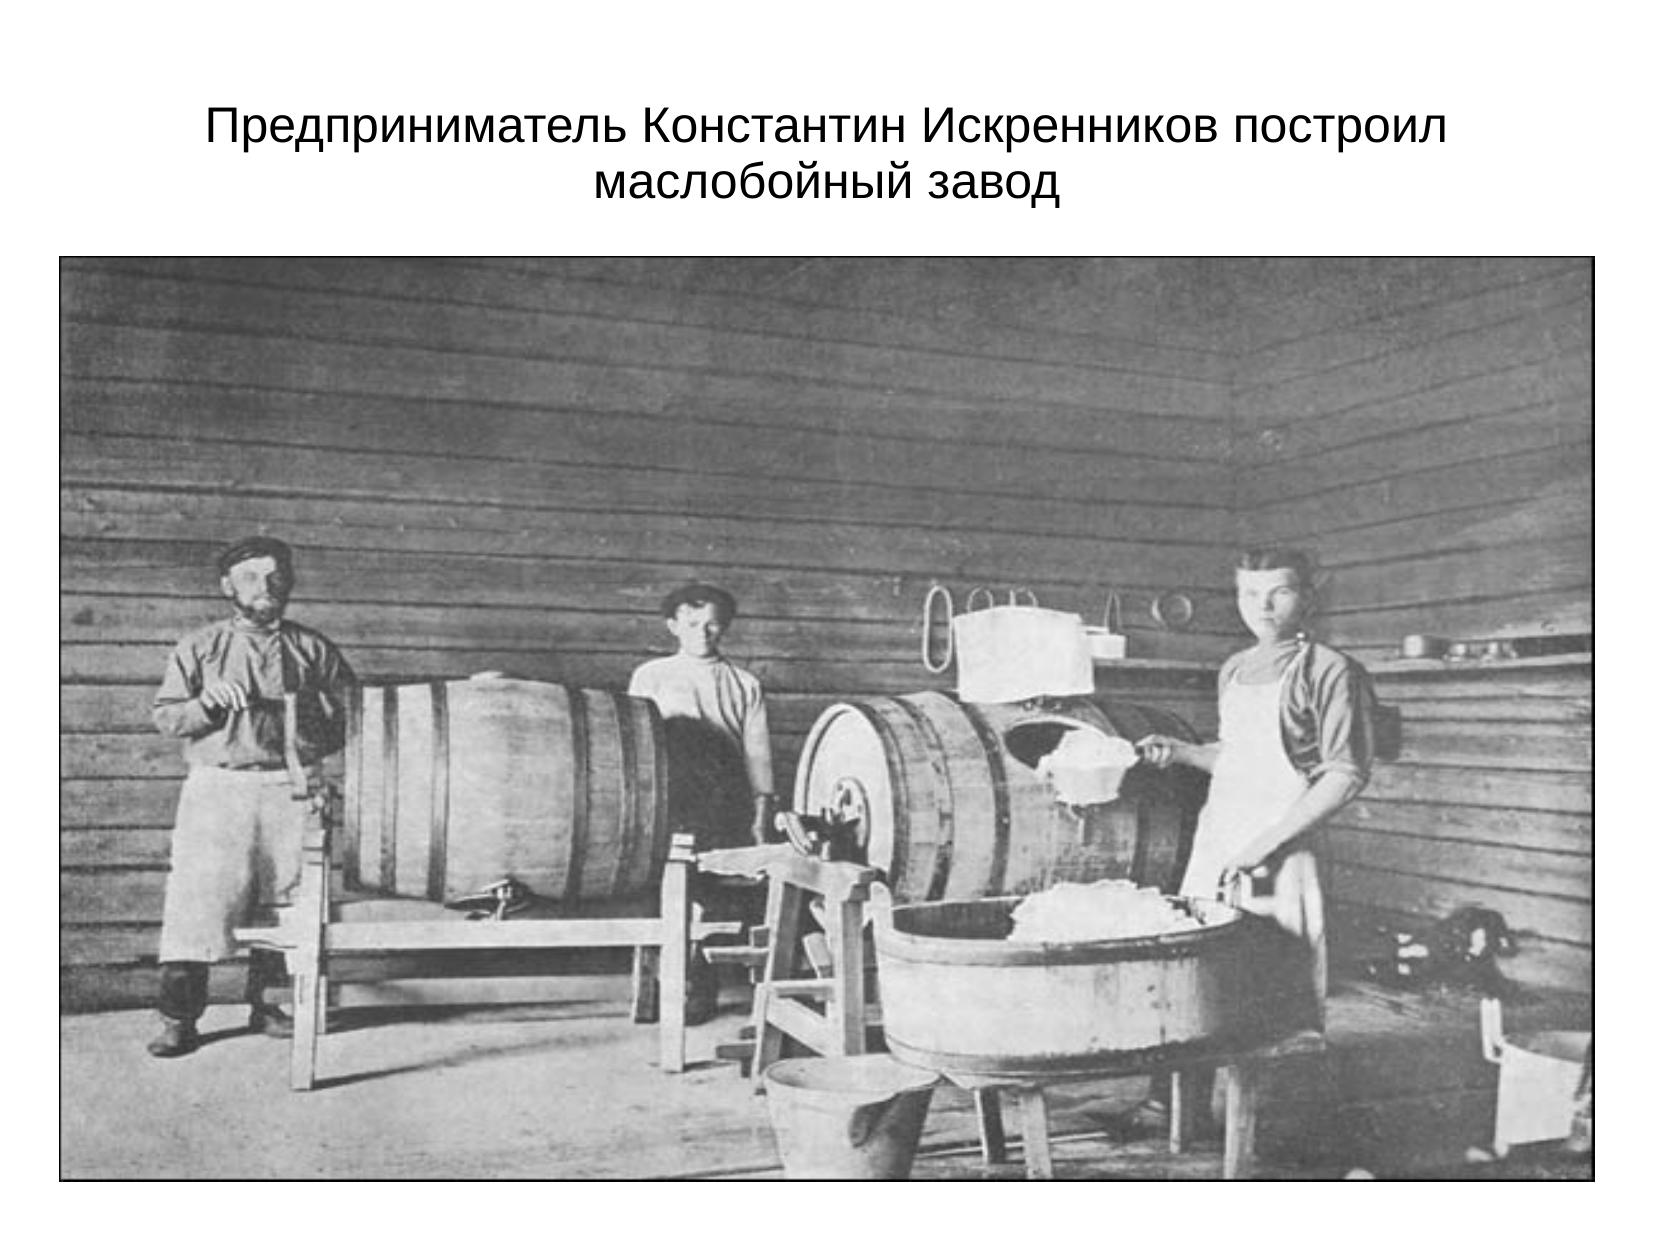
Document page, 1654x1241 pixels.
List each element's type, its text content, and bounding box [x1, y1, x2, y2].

picture [59, 256, 1595, 1182]
title Предприниматель Константин Искренников построил маслобойный завод [82, 49, 1571, 256]
